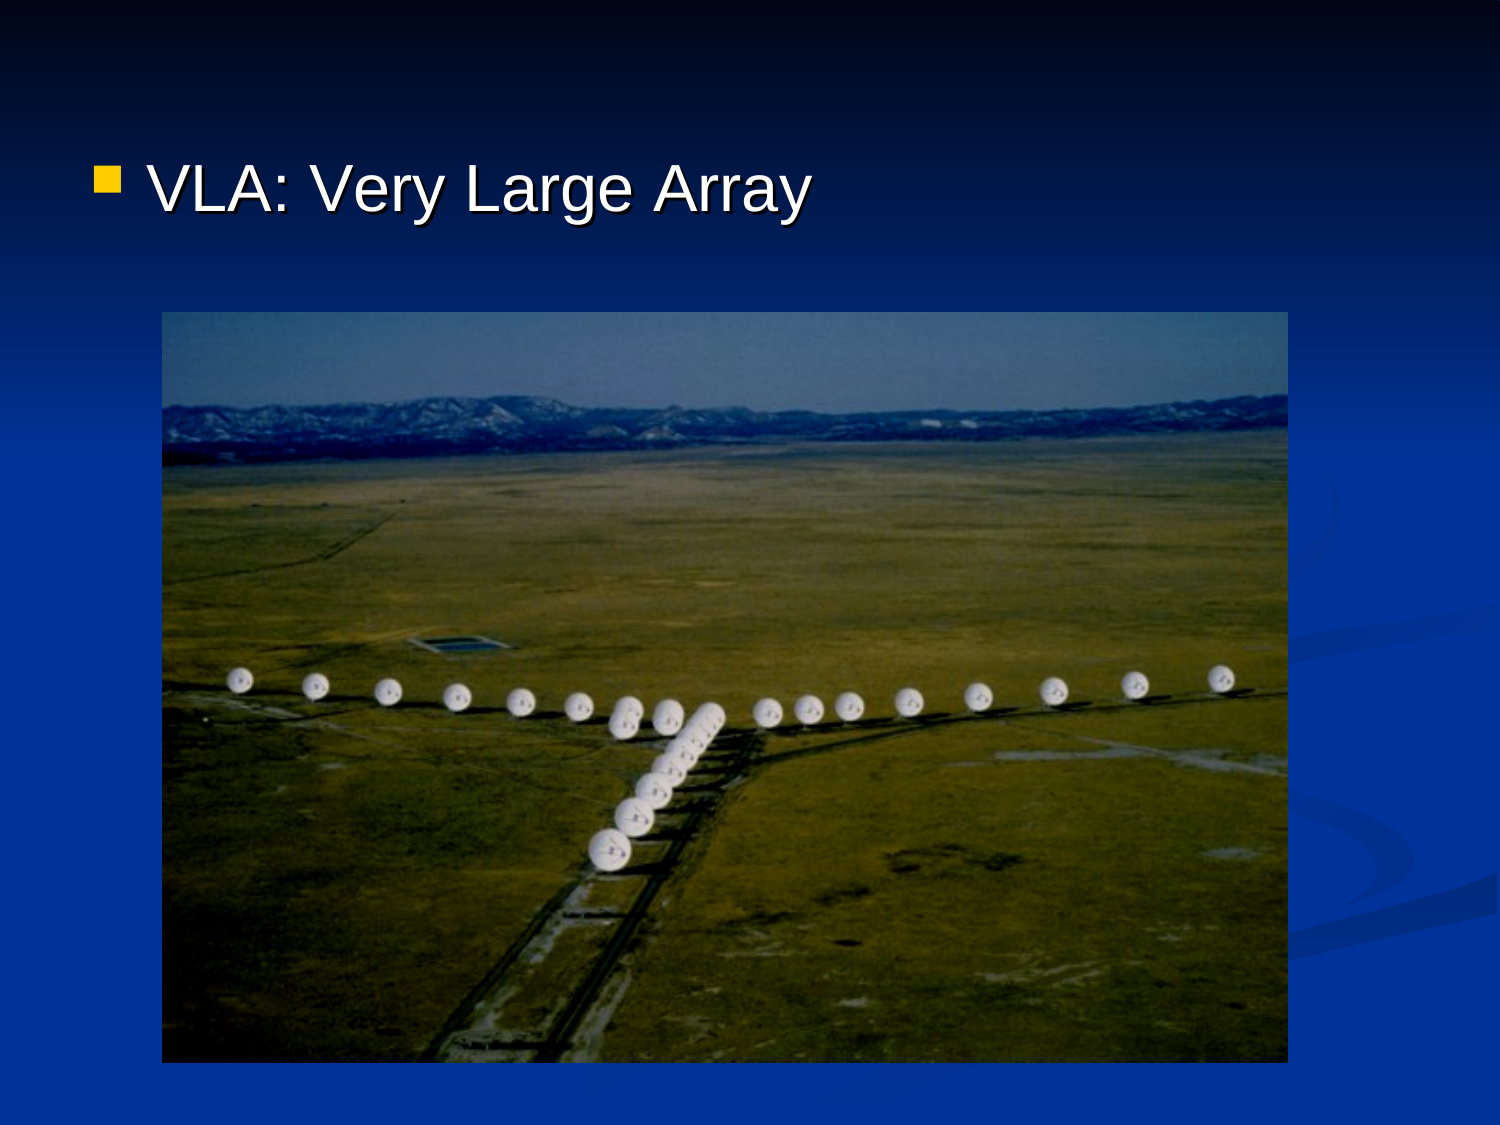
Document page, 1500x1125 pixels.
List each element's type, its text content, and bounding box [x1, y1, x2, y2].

picture [162, 312, 1288, 1063]
list VLA: Very Large Array [75, 137, 1426, 1005]
